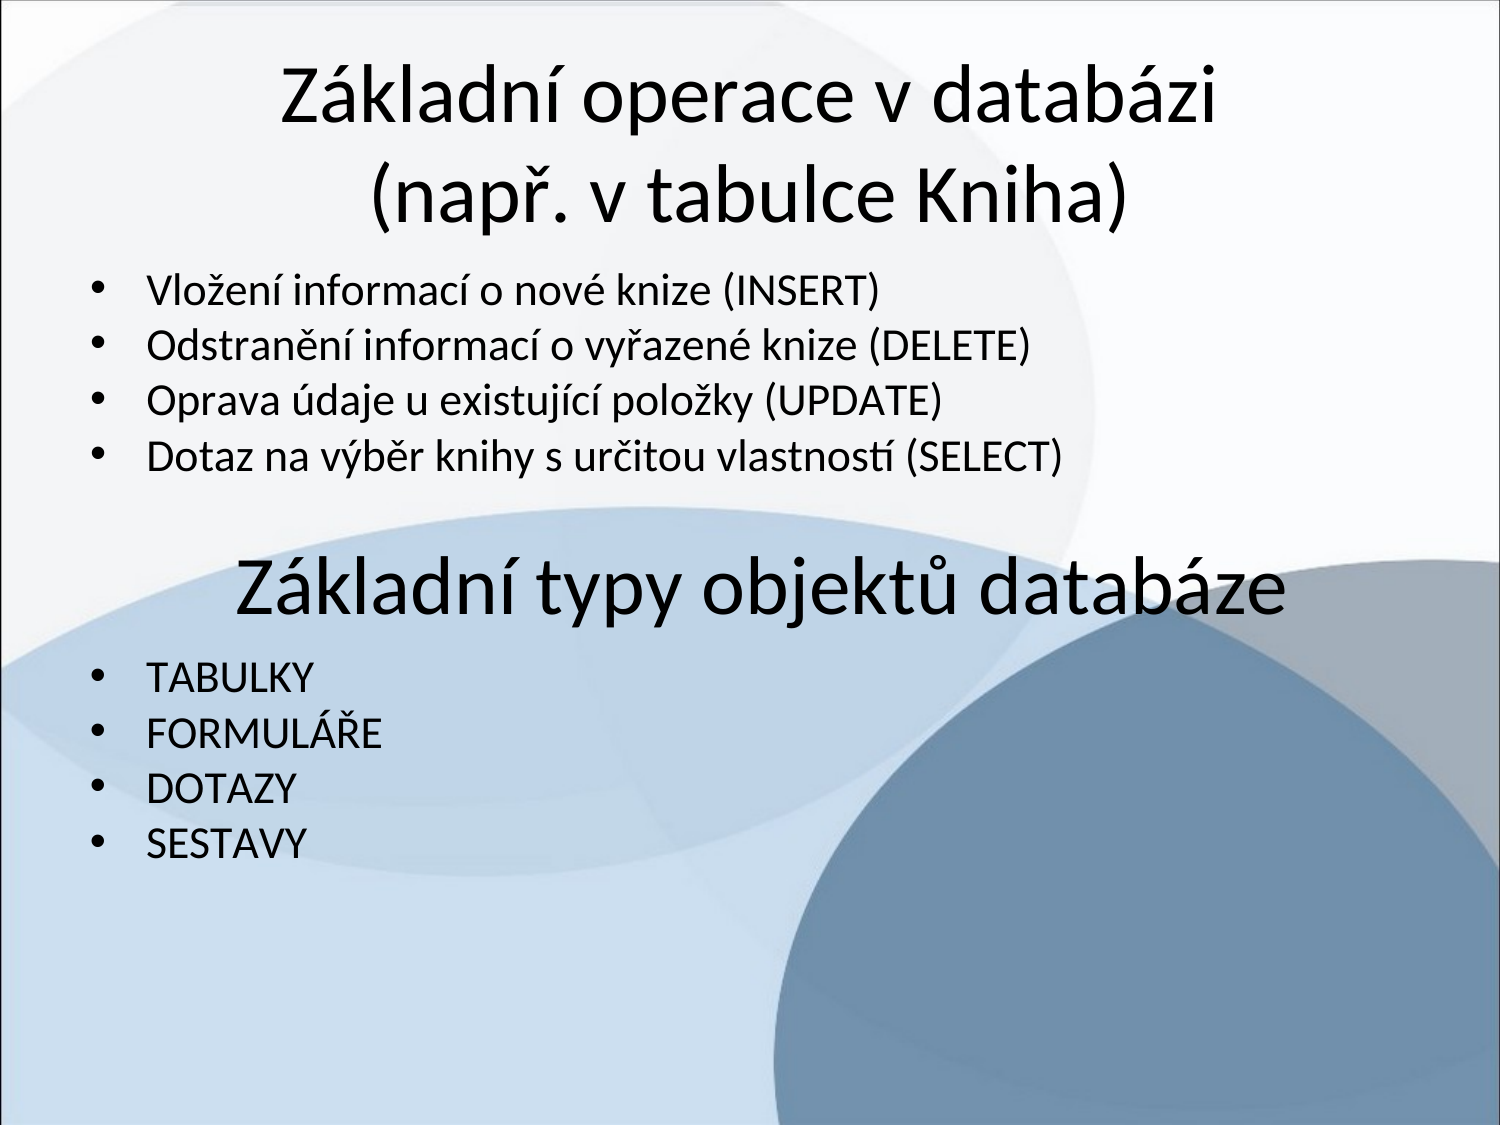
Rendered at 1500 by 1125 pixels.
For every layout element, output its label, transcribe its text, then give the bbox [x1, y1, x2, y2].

text_box TABULKY FORMULÁŘE DOTAZY SESTAVY [75, 649, 1426, 888]
picture [0, 0, 1500, 1125]
title Základní operace v databázi (např. v tabulce Kniha) [75, 31, 1426, 247]
text_box Základní typy objektů databáze [87, 487, 1438, 676]
list Vložení informací o nové knize (INSERT) Odstranění informací o vyřazené knize (DELETE) Oprava údaje u existující položky (UPDATE) Dotaz na výběr knihy s určitou vlastností (SELECT) [75, 262, 1426, 501]
